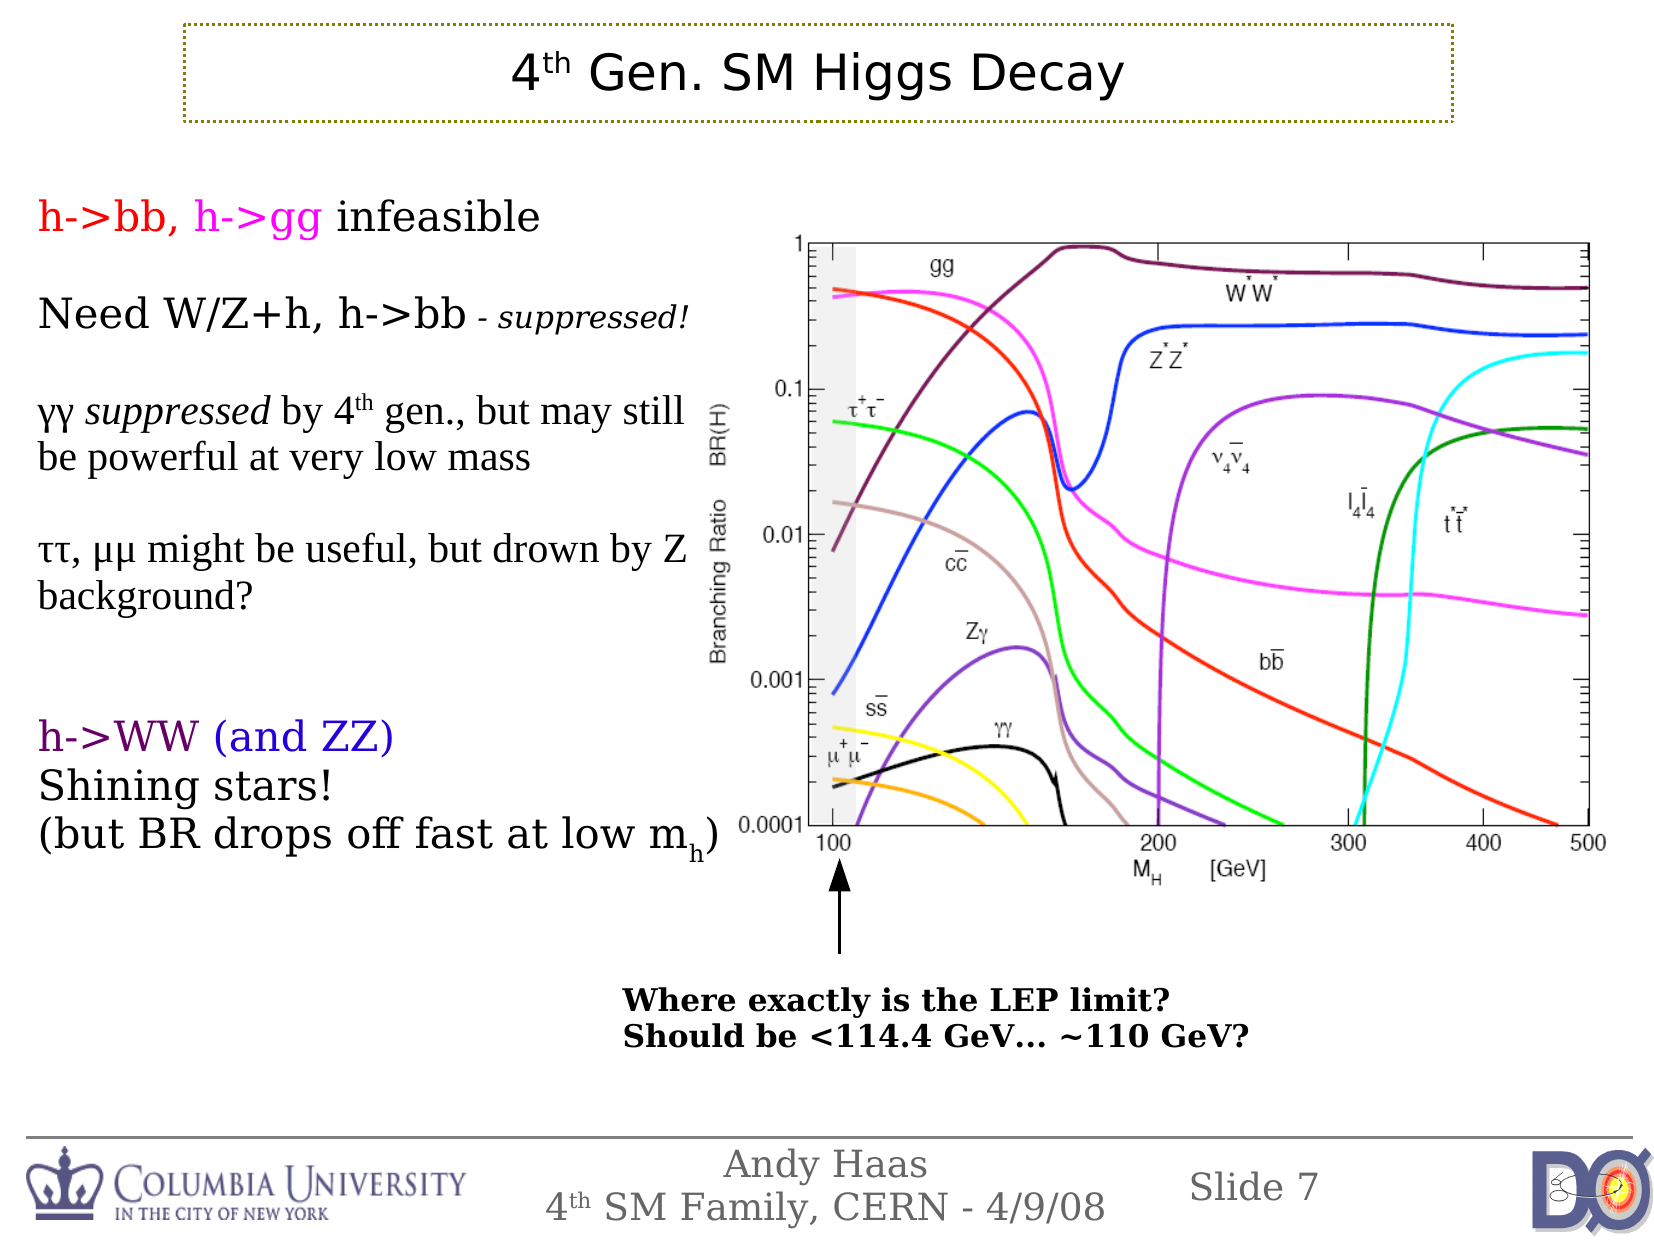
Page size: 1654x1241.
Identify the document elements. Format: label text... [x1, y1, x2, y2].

title 4th Gen. SM Higgs Decay [184, 24, 1453, 122]
text_box h->bb, h->gg infeasible Need W/Z+h, h->bb - suppressed! γγ suppressed by 4th gen., but may still be powerful at very low mass ττ, μμ might be useful, but drown by Z background? h->WW (and ZZ) Shining stars! (but BR drops off fast at low mh) [37, 192, 733, 1106]
text_box [811, 247, 856, 823]
text_box Where exactly is the LEP limit? Should be <114.4 GeV... ~110 GeV? [622, 981, 1446, 1071]
picture [733, 222, 1619, 897]
